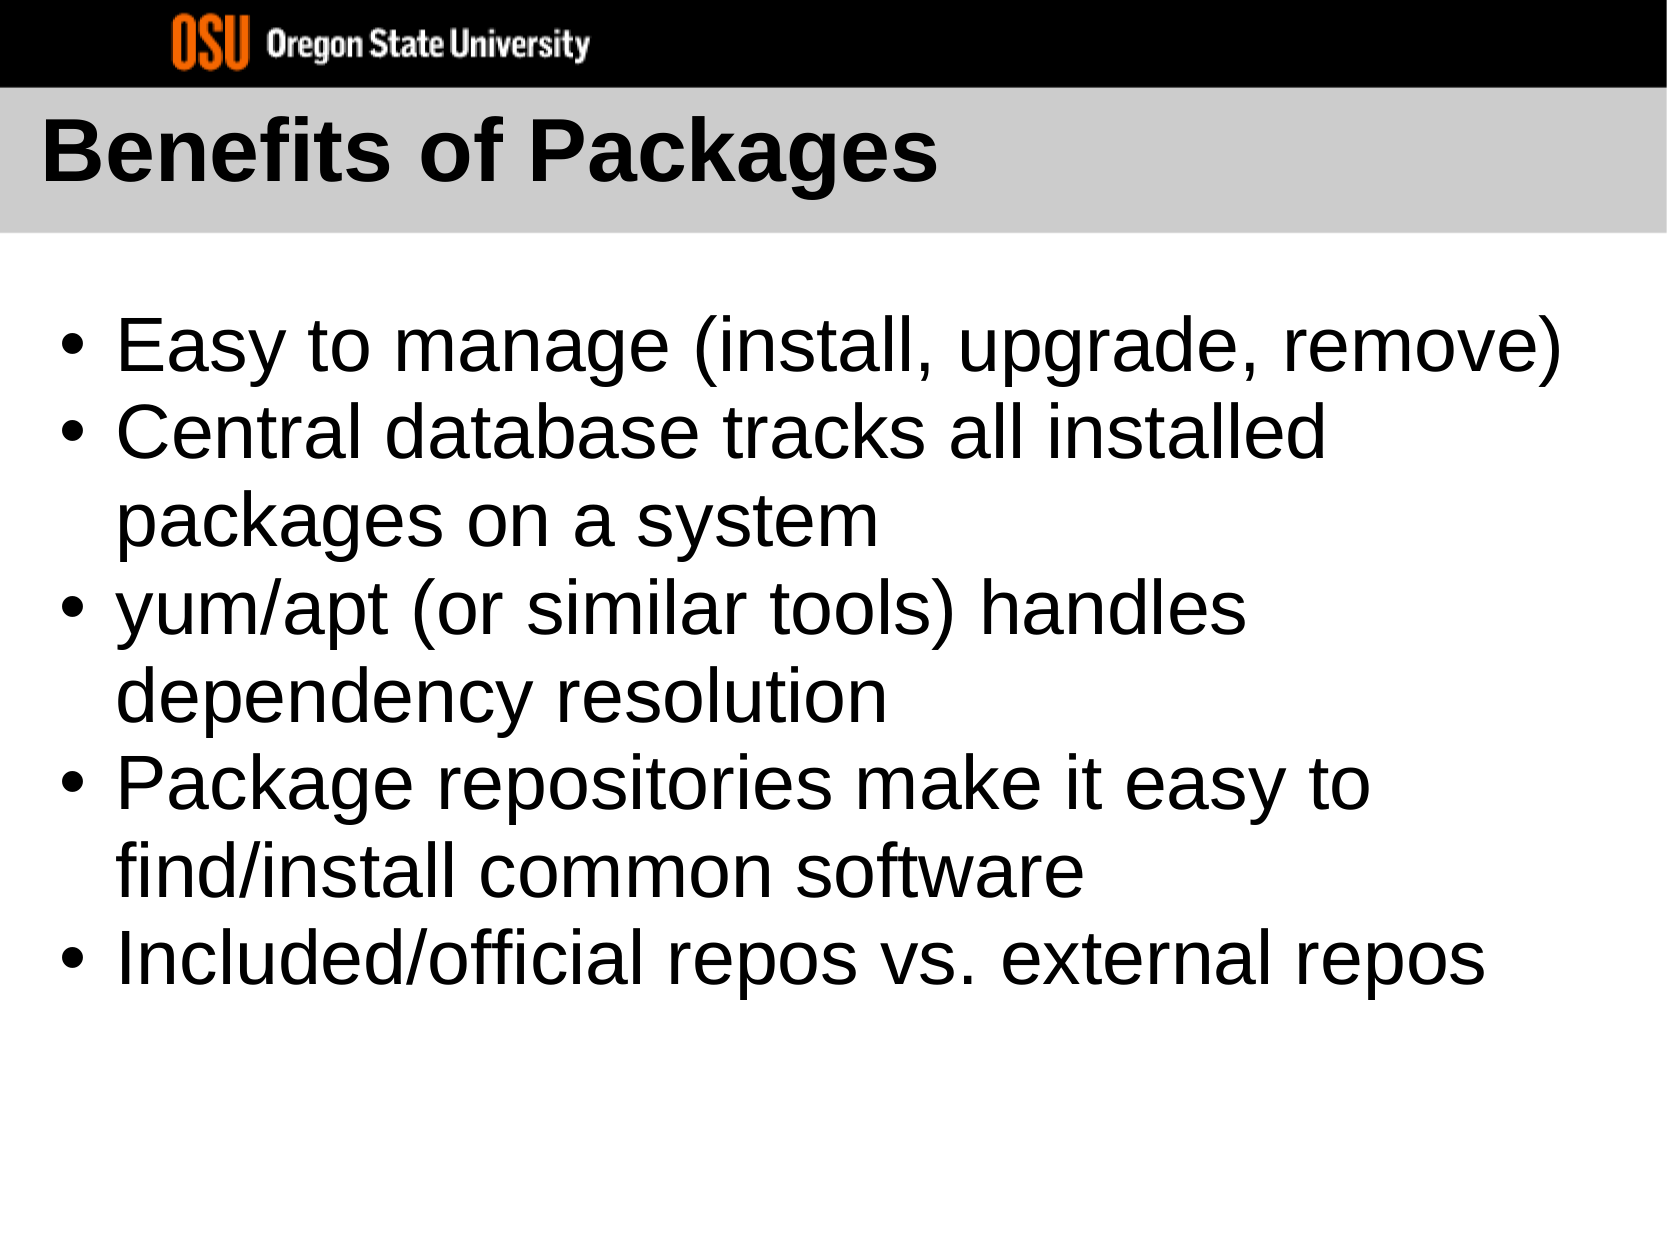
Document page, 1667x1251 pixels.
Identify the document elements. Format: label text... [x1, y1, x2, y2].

picture [0, 0, 1667, 1251]
list Easy to manage (install, upgrade, remove) Central database tracks all installed packages on a system yum/apt (or similar tools) handles dependency resolution Package repositories make it easy to find/install common software Included/official repos vs. external repos [40, 301, 1627, 1203]
title Benefits of Packages [40, 99, 1625, 249]
